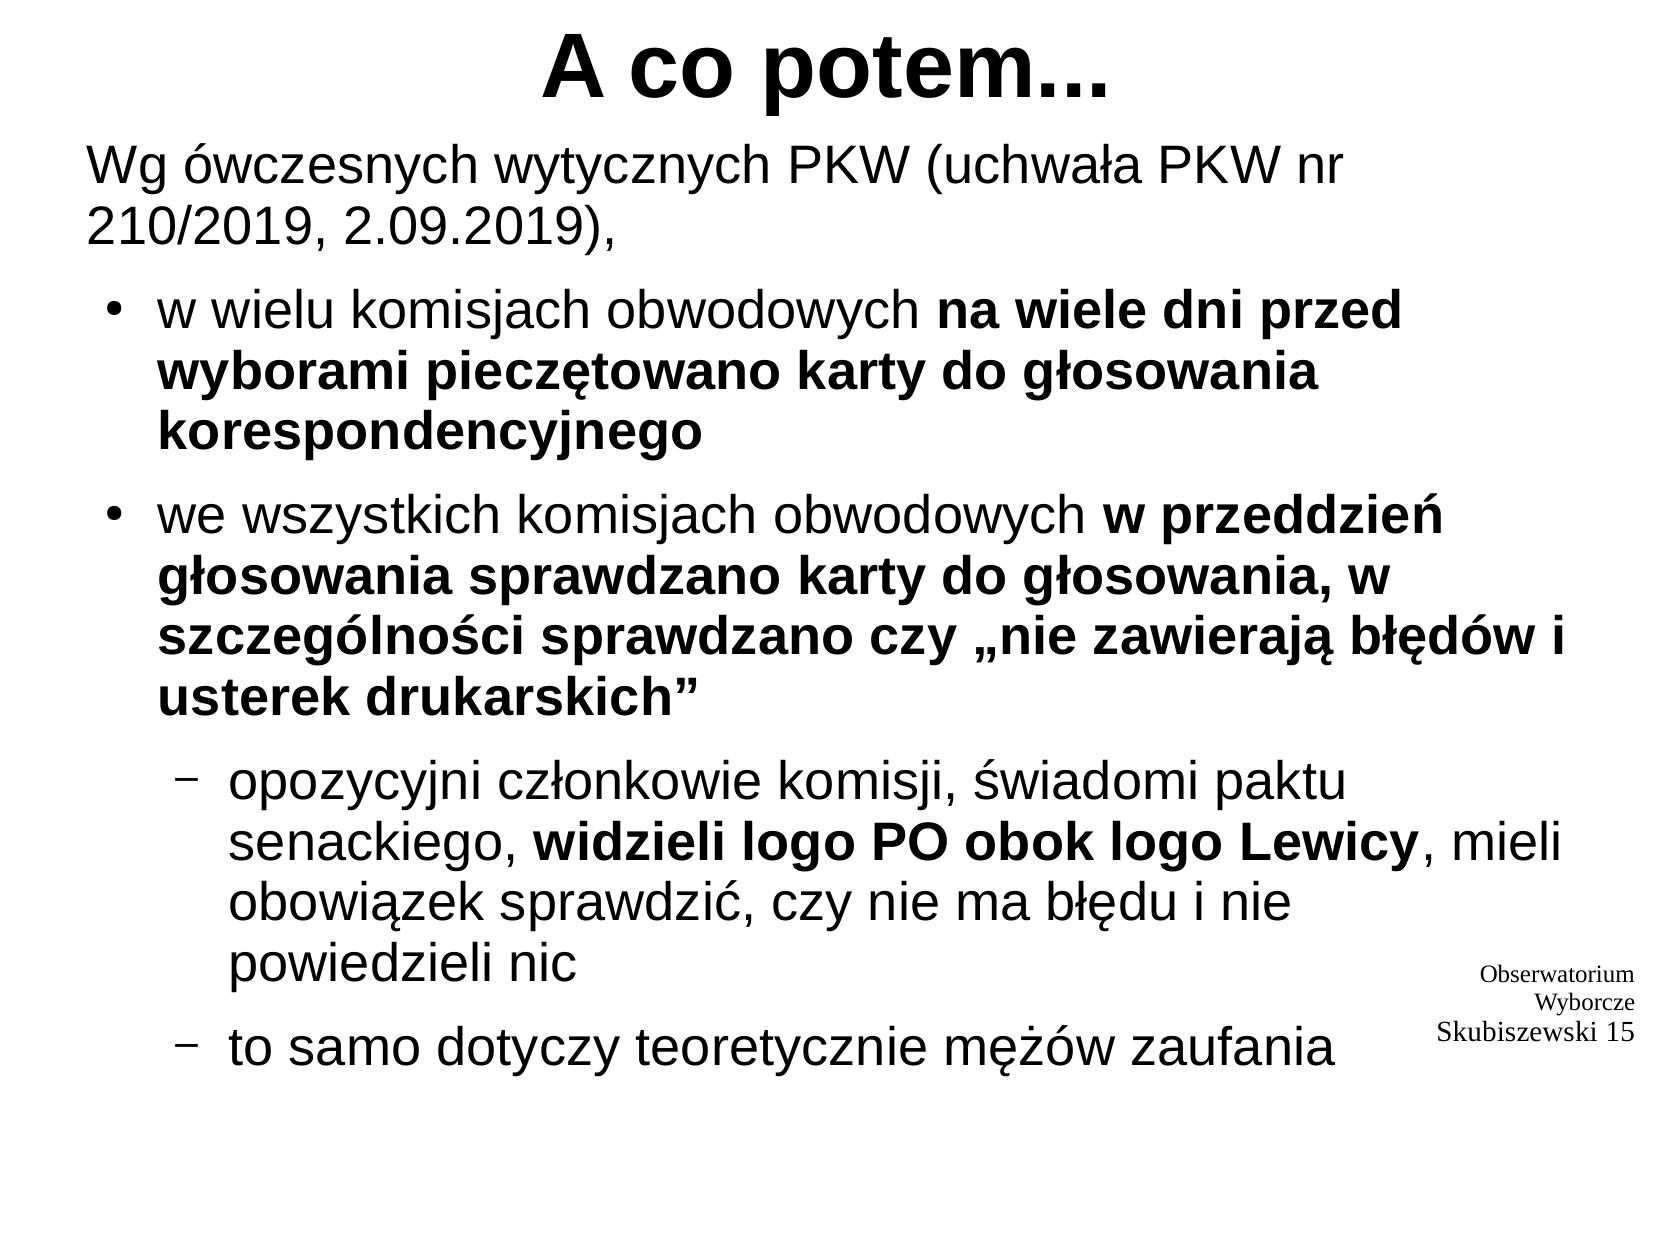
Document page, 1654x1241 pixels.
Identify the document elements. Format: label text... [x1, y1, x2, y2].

subtitle Wg ówczesnych wytycznych PKW (uchwała PKW nr 210/2019, 2.09.2019), w wielu komisjach obwodowych na wiele dni przed wyborami pieczętowano karty do głosowania korespondencyjnego we wszystkich komisjach obwodowych w przeddzień głosowania sprawdzano karty do głosowania, w szczególności sprawdzano czy „nie zawierają błędów i usterek drukarskich” opozycyjni członkowie komisji, świadomi paktu senackiego, widzieli logo PO obok logo Lewicy, mieli obowiązek sprawdzić, czy nie ma błędu i nie powiedzieli nic to samo dotyczy teoretycznie mężów zaufania [86, 135, 1576, 1183]
title A co potem... [82, 15, 1571, 136]
